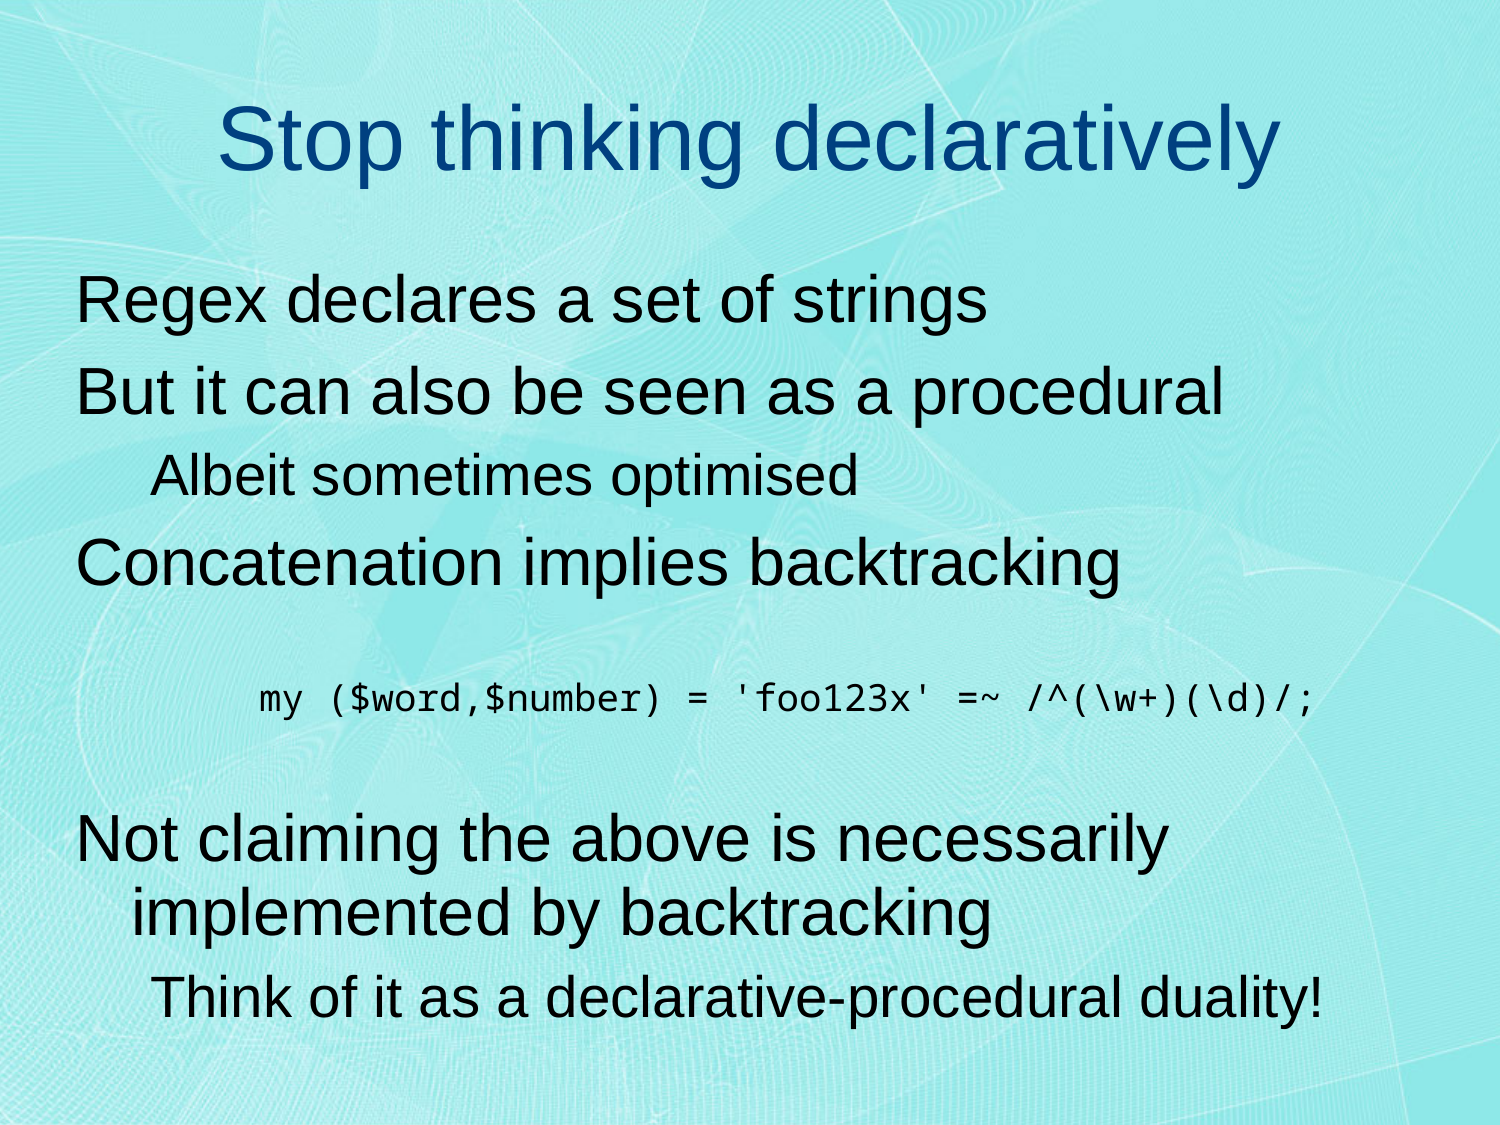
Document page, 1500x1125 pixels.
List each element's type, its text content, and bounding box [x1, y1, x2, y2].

title Stop thinking declaratively [75, 52, 1426, 226]
picture [0, 0, 1500, 1125]
list Regex declares a set of strings But it can also be seen as a procedural Albeit sometimes optimised Concatenation implies backtracking my ($word,$number) = 'foo123x' =~ /^(\w+)(\d)/; Not claiming the above is necessarily implemented by backtracking Think of it as a declarative-procedural duality! [75, 262, 1426, 989]
